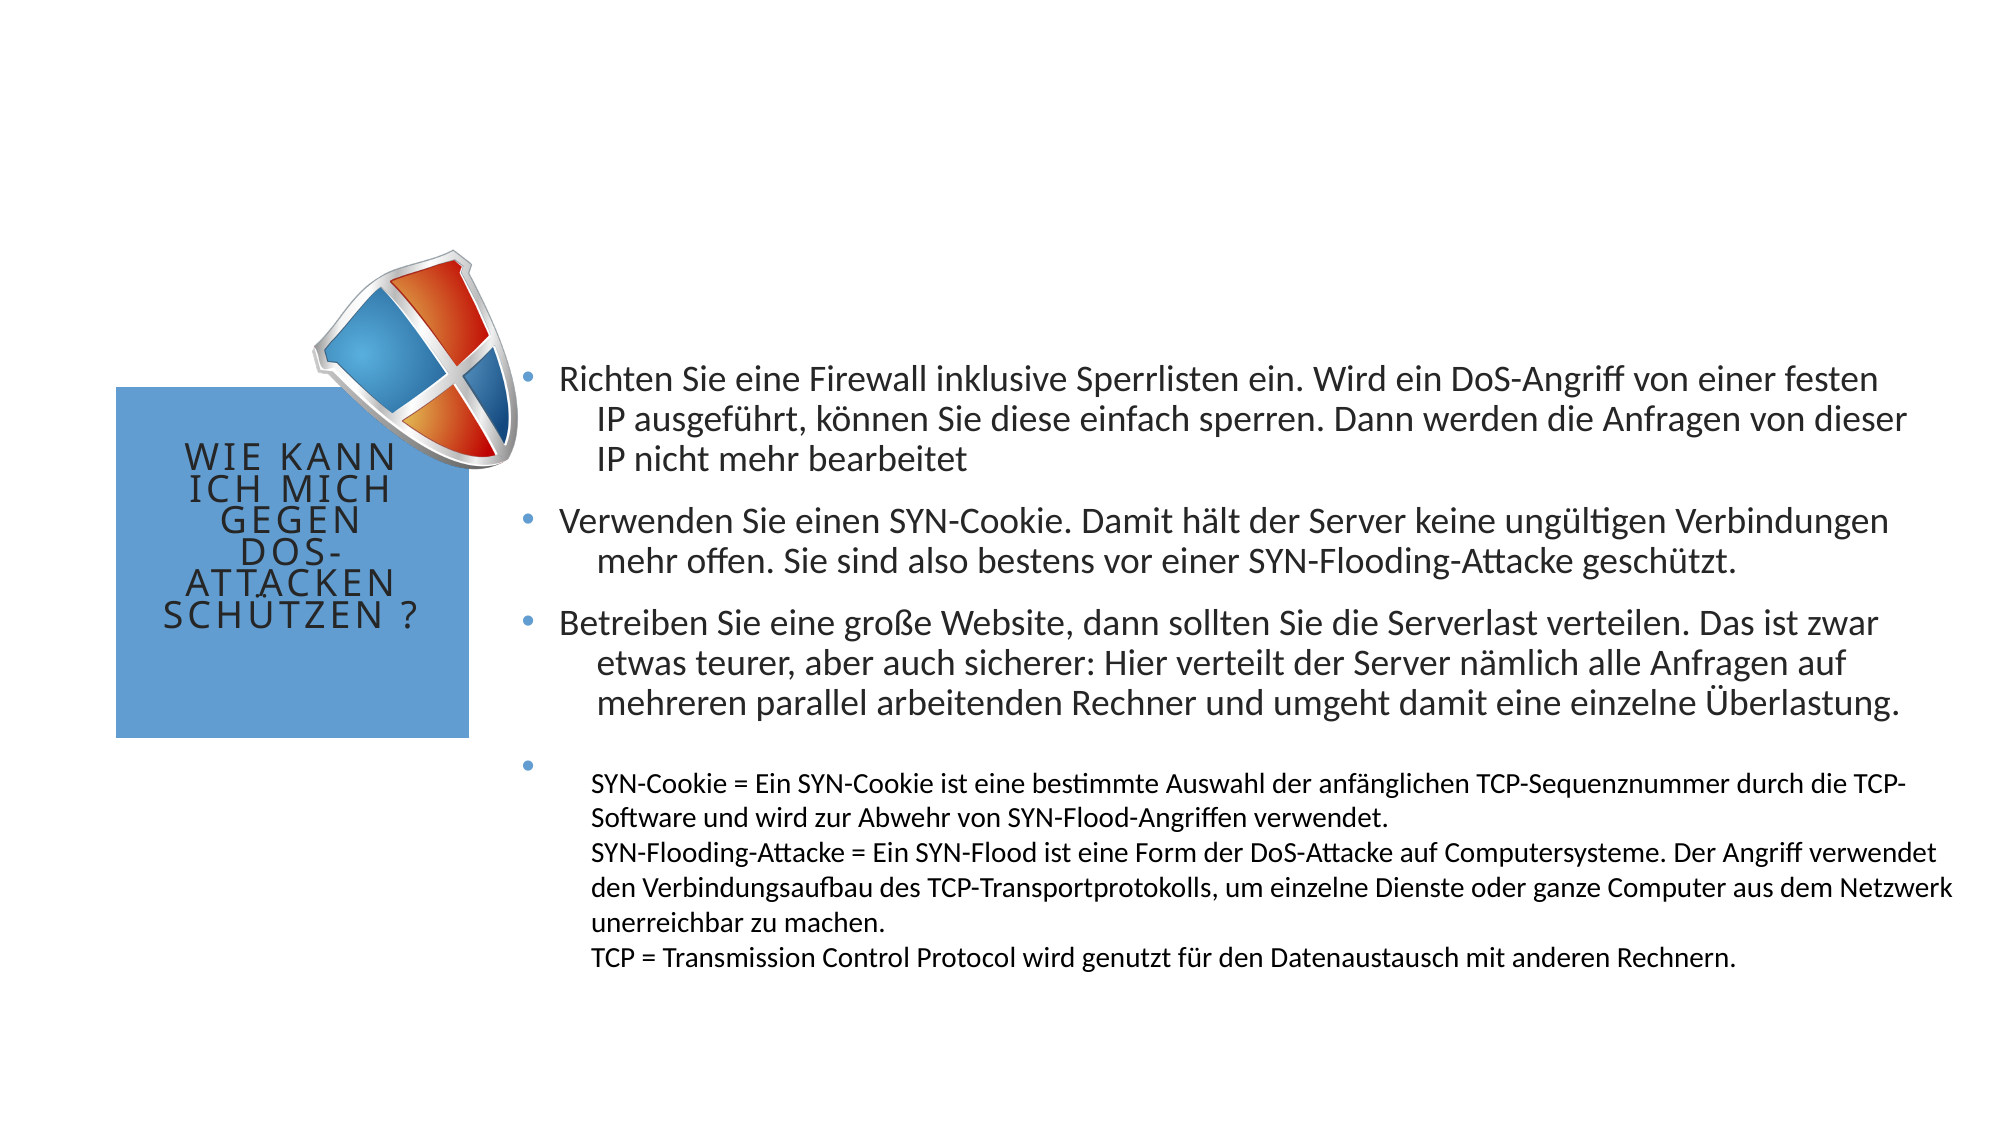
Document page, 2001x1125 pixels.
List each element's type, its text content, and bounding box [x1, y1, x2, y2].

text_box SYN-Cookie = Ein SYN-Cookie ist eine bestimmte Auswahl der anfänglichen TCP-Sequenznummer durch die TCP-Software und wird zur Abwehr von SYN-Flood-Angriffen verwendet. SYN-Flooding-Attacke = Ein SYN-Flood ist eine Form der DoS-Attacke auf Computersysteme. Der Angriff verwendet den Verbindungsaufbau des TCP-Transportprotokolls, um einzelne Dienste oder ganze Computer aus dem Netzwerk unerreichbar zu machen. TCP = Transmission Control Protocol wird genutzt für den Datenaustausch mit anderen Rechnern. [576, 756, 1979, 984]
text_box Wie kann ich mich gegen dos-attacken schützen ? [131, 403, 453, 722]
list Richten Sie eine Firewall inklusive Sperrlisten ein. Wird ein DoS-Angriff von einer festen IP ausgeführt, können Sie diese einfach sperren. Dann werden die Anfragen von dieser IP nicht mehr bearbeitet Verwenden Sie einen SYN-Cookie. Damit hält der Server keine ungültigen Verbindungen mehr offen. Sie sind also bestens vor einer SYN-Flooding-Attacke geschützt. Betreiben Sie eine große Website, dann sollten Sie die Serverlast verteilen. Das ist zwar etwas teurer, aber auch sicherer: Hier verteilt der Server nämlich alle Anfragen auf mehreren parallel arbeitenden Rechner und umgeht damit eine einzelne Überlastung. [506, 275, 1926, 871]
picture [292, 230, 573, 520]
